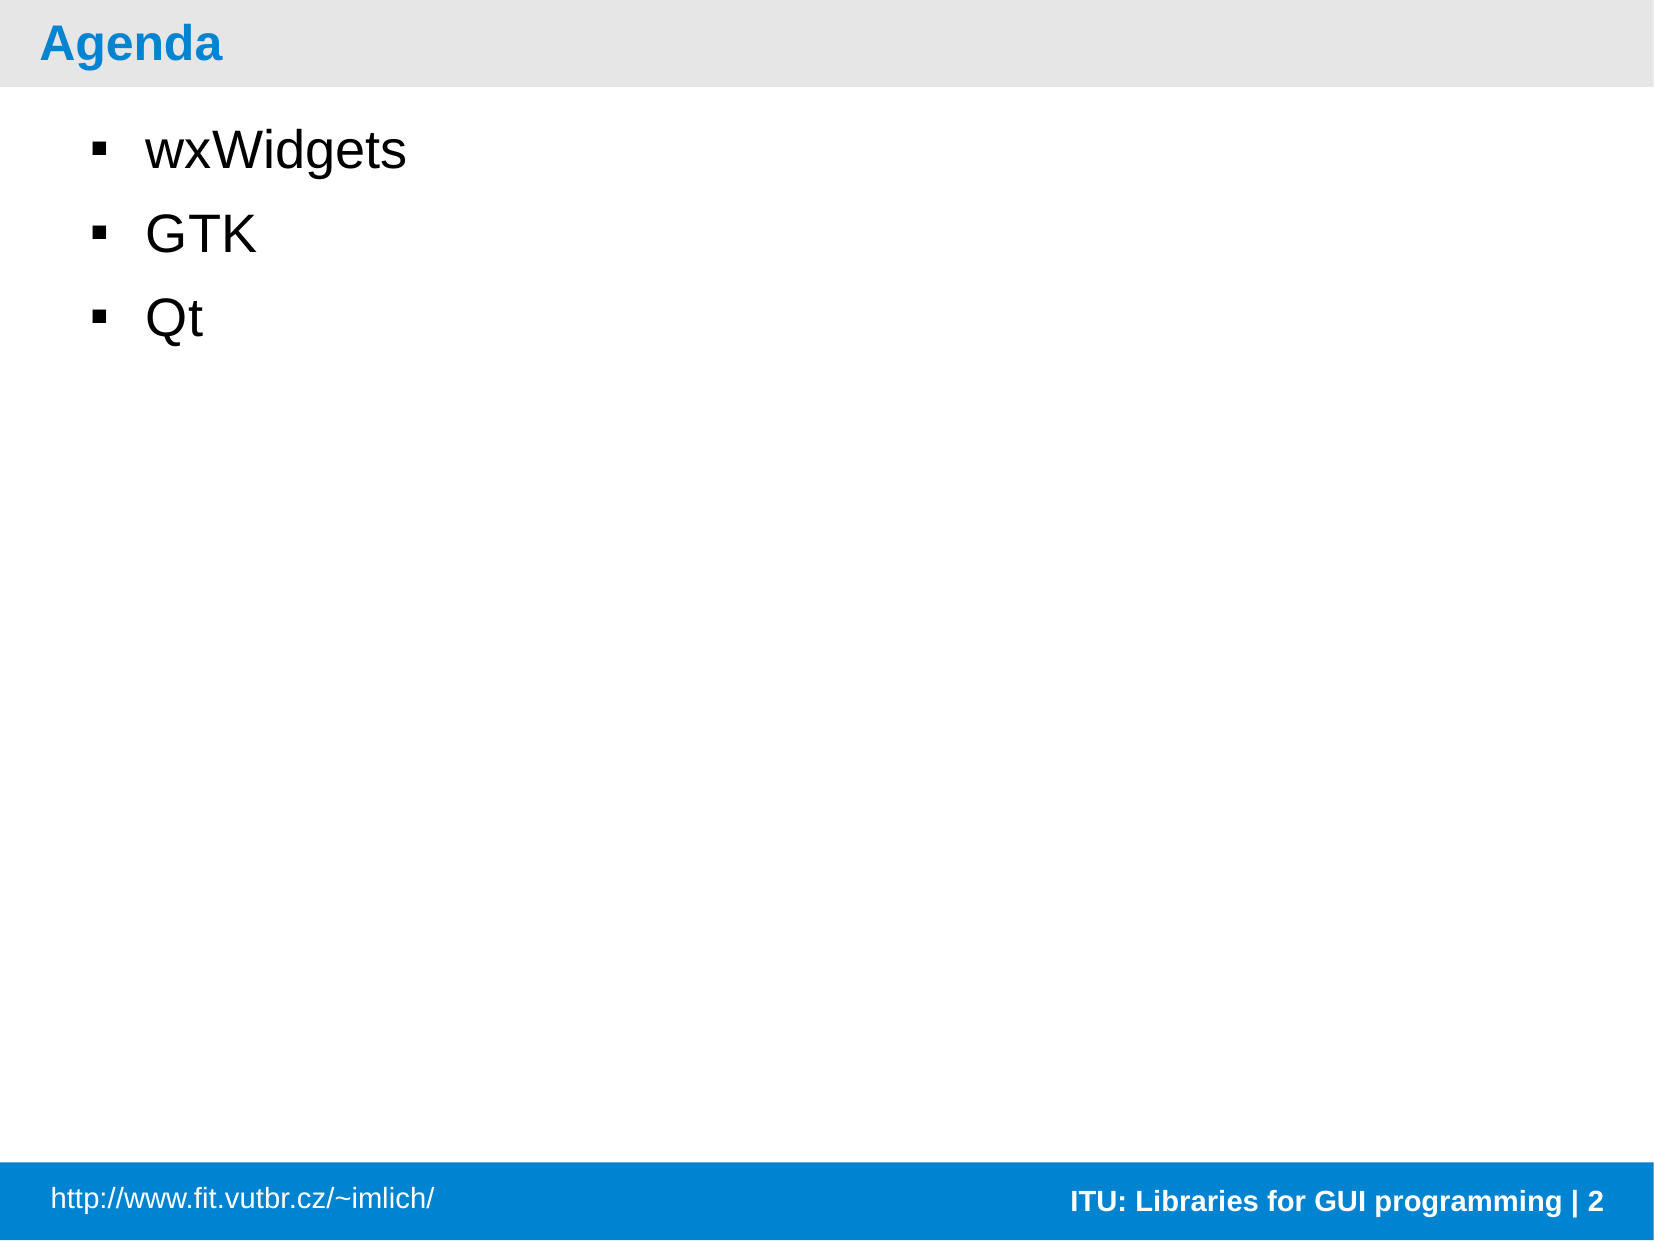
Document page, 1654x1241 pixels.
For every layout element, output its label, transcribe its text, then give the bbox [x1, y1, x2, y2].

list wxWidgets GTK Qt [75, 119, 1564, 1126]
title Agenda [39, 5, 1615, 81]
